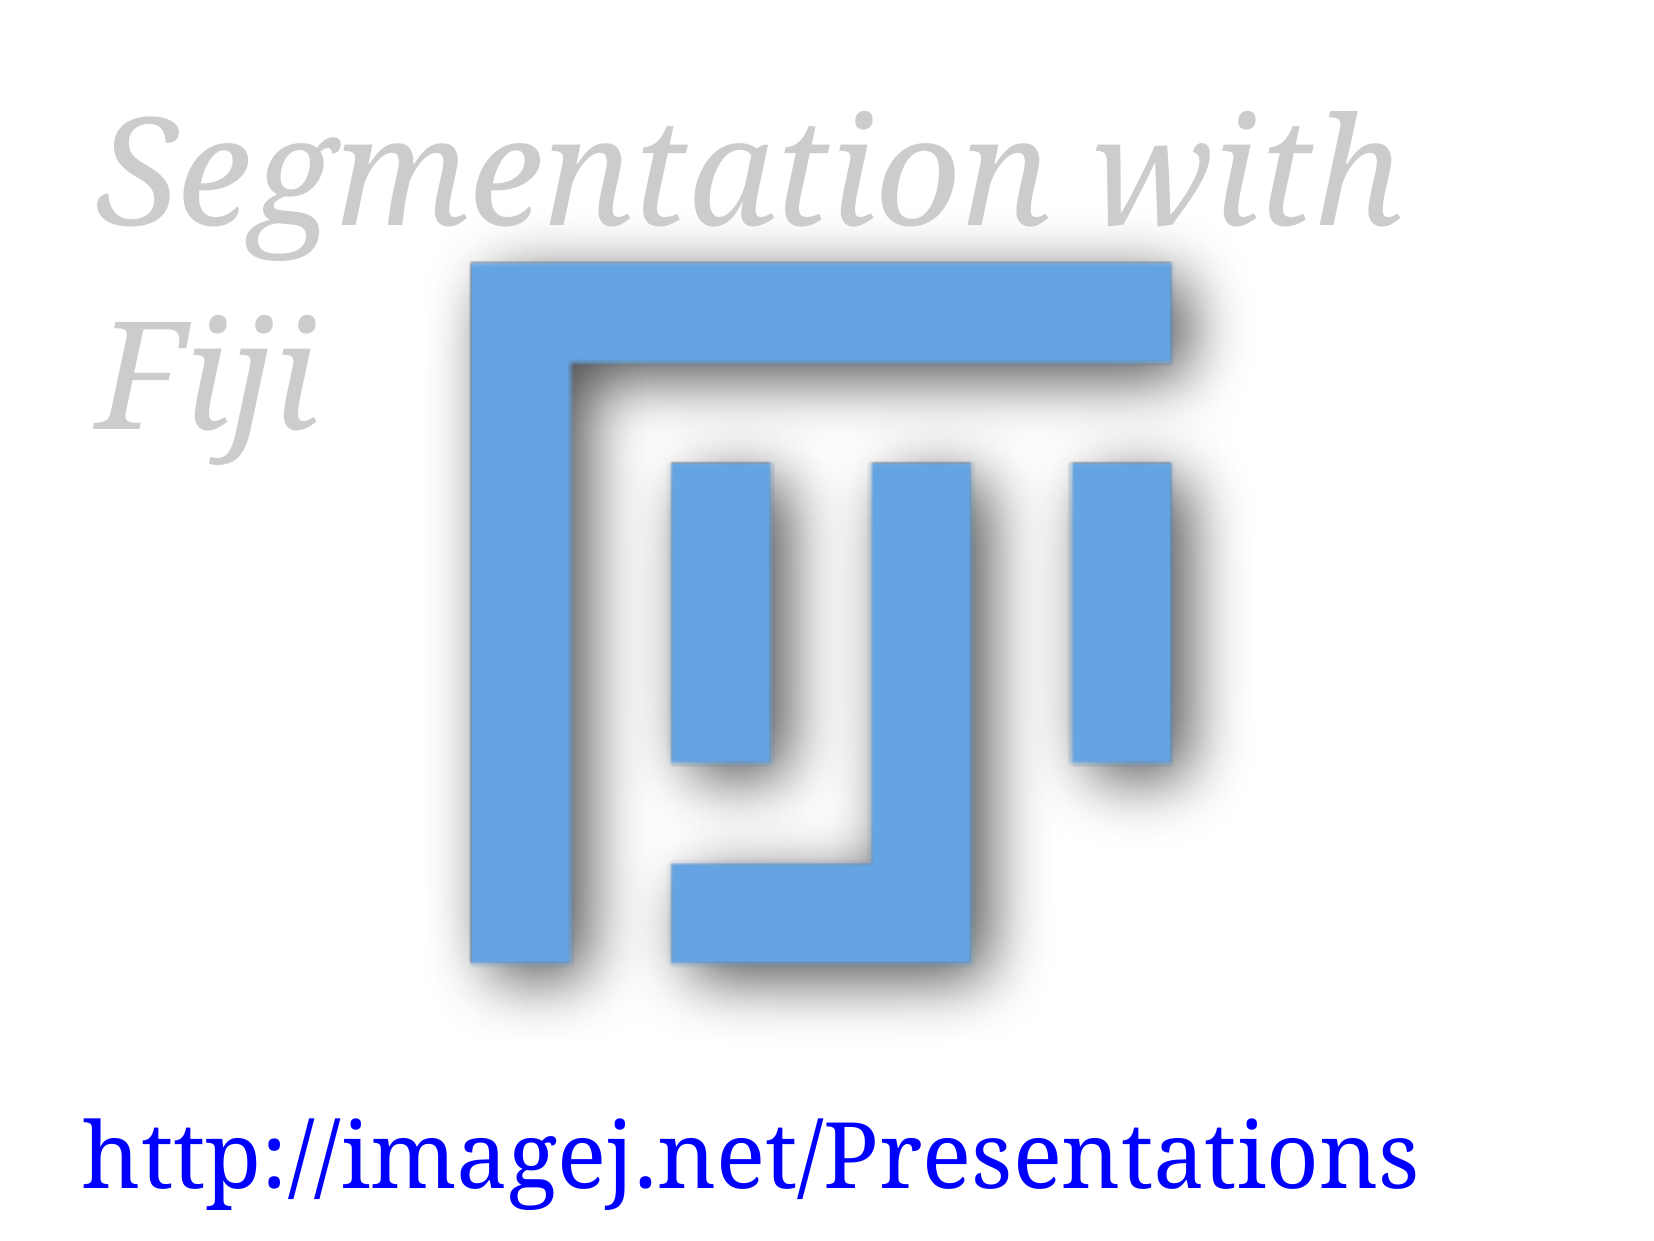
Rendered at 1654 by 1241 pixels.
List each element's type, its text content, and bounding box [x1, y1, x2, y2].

text_box http://imagej.net/Presentations [51, 1083, 1627, 1200]
text_box Segmentation with Fiji [81, 57, 1654, 239]
picture [370, 239, 1271, 1081]
